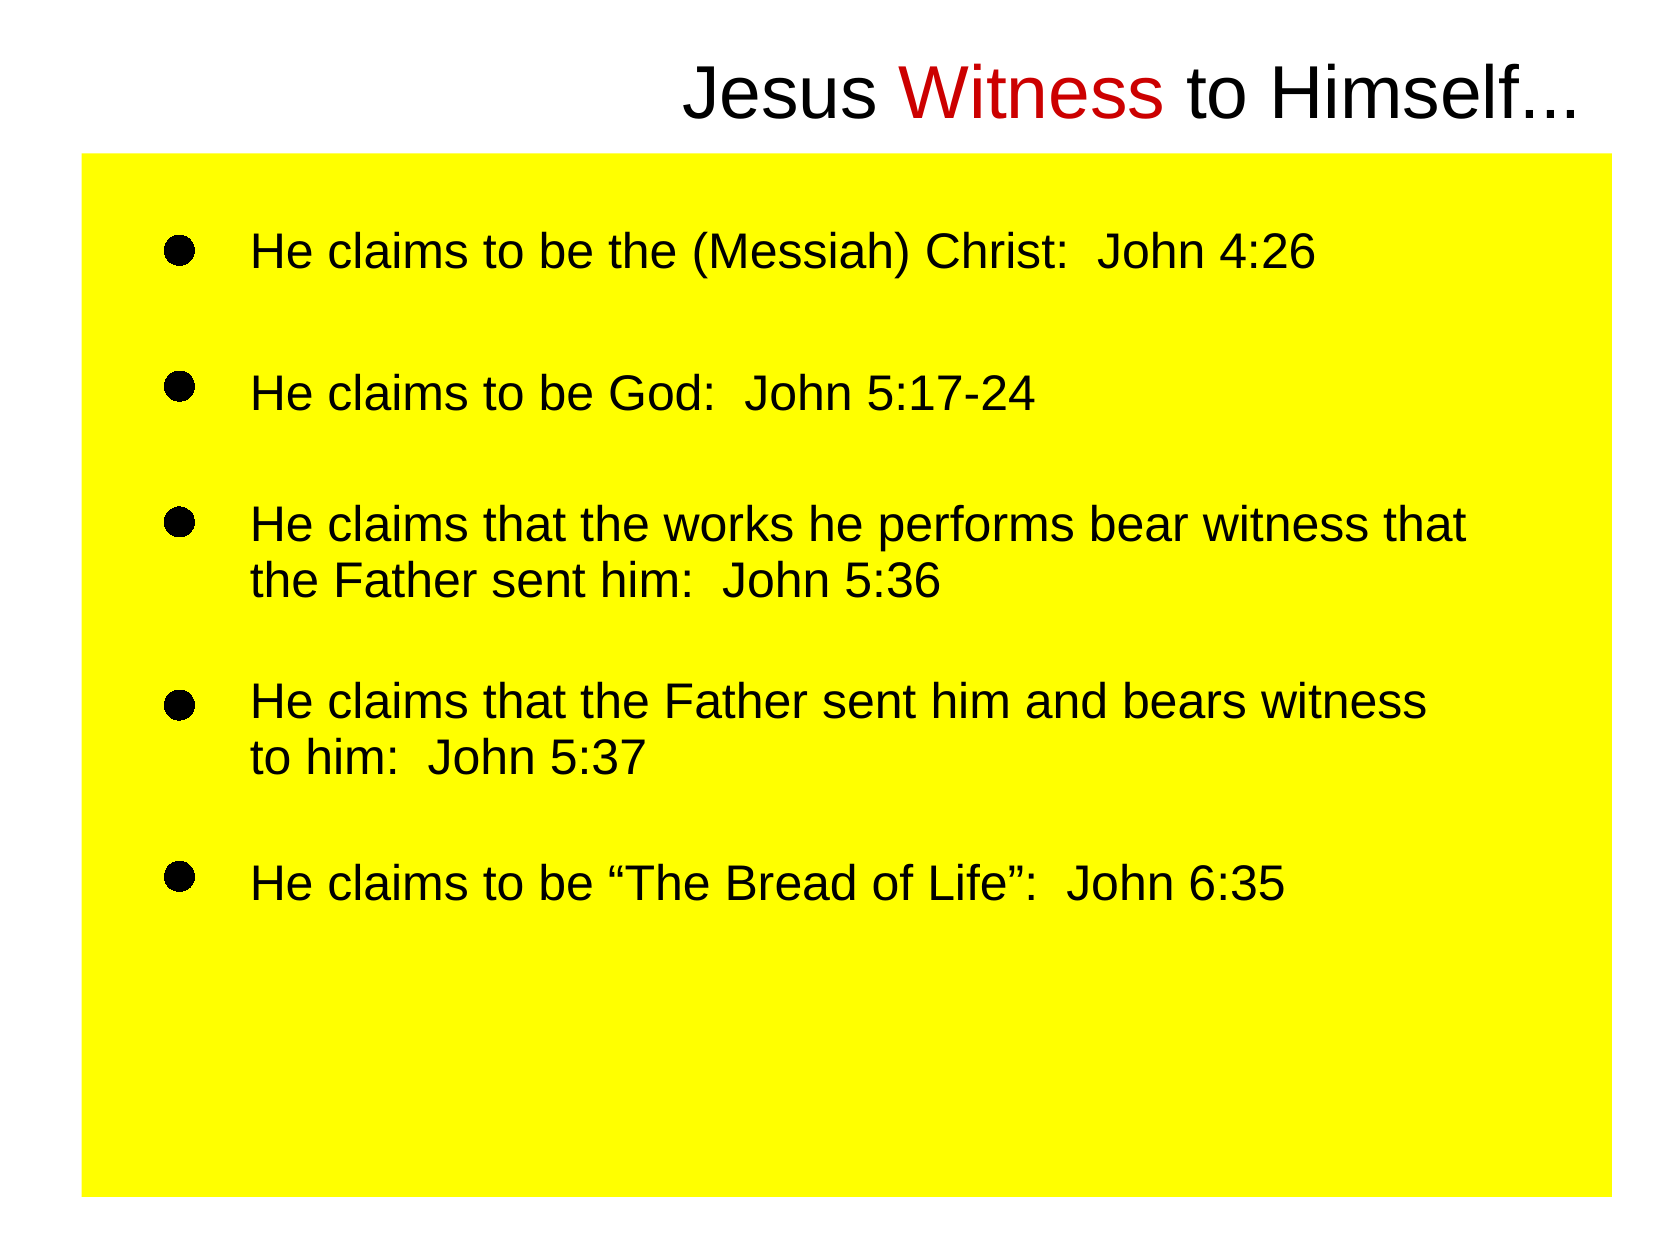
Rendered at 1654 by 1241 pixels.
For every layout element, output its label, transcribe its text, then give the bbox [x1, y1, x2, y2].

text_box He claims to be “The Bread of Life”: John 6:35 [234, 815, 1275, 951]
text_box He claims to be God: John 5:17-24 [235, 325, 1046, 461]
text_box [81, 153, 1612, 1197]
text_box He claims that the Father sent him and bears witness to him: John 5:37 [235, 661, 1346, 797]
text_box Jesus Witness to Himself... [657, 42, 1607, 142]
text_box He claims to be the (Messiah) Christ: John 4:26 [235, 183, 1287, 319]
text_box He claims that the works he performs bear witness that the Father sent him: John 5:36 [235, 484, 1364, 620]
